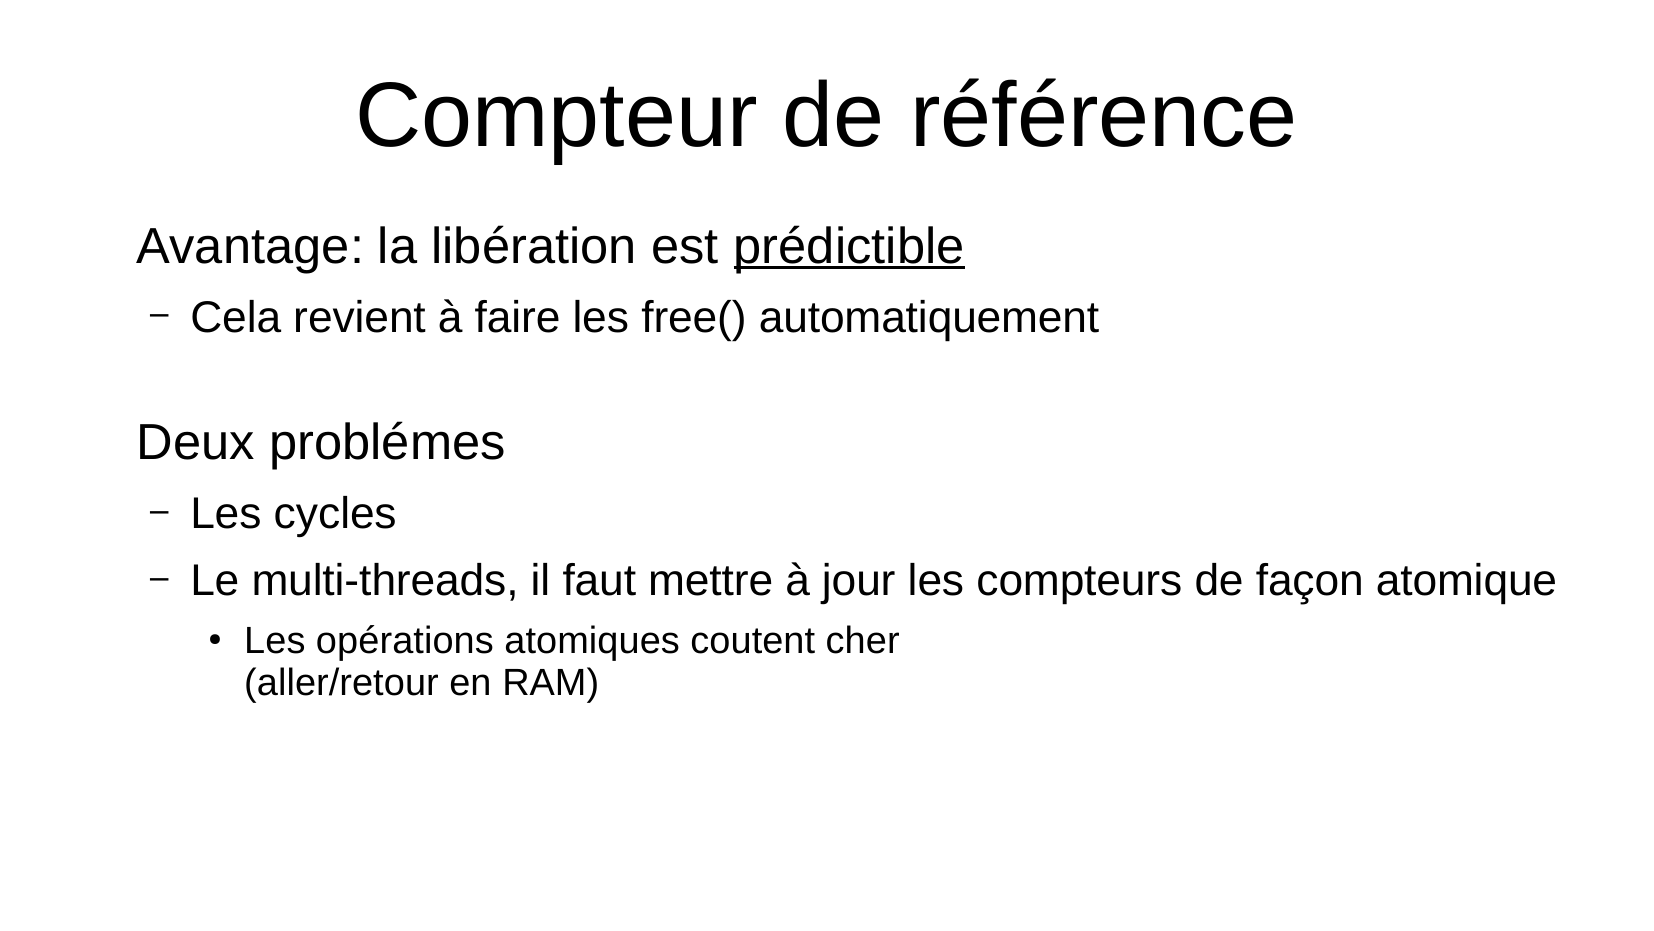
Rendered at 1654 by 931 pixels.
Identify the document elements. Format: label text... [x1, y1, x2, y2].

title Compteur de référence [82, 37, 1571, 193]
list Avantage: la libération est prédictible Cela revient à faire les free() automatiquement Deux problémes Les cycles Le multi-threads, il faut mettre à jour les compteurs de façon atomique Les opérations atomiques coutent cher (aller/retour en RAM) [82, 217, 1571, 758]
